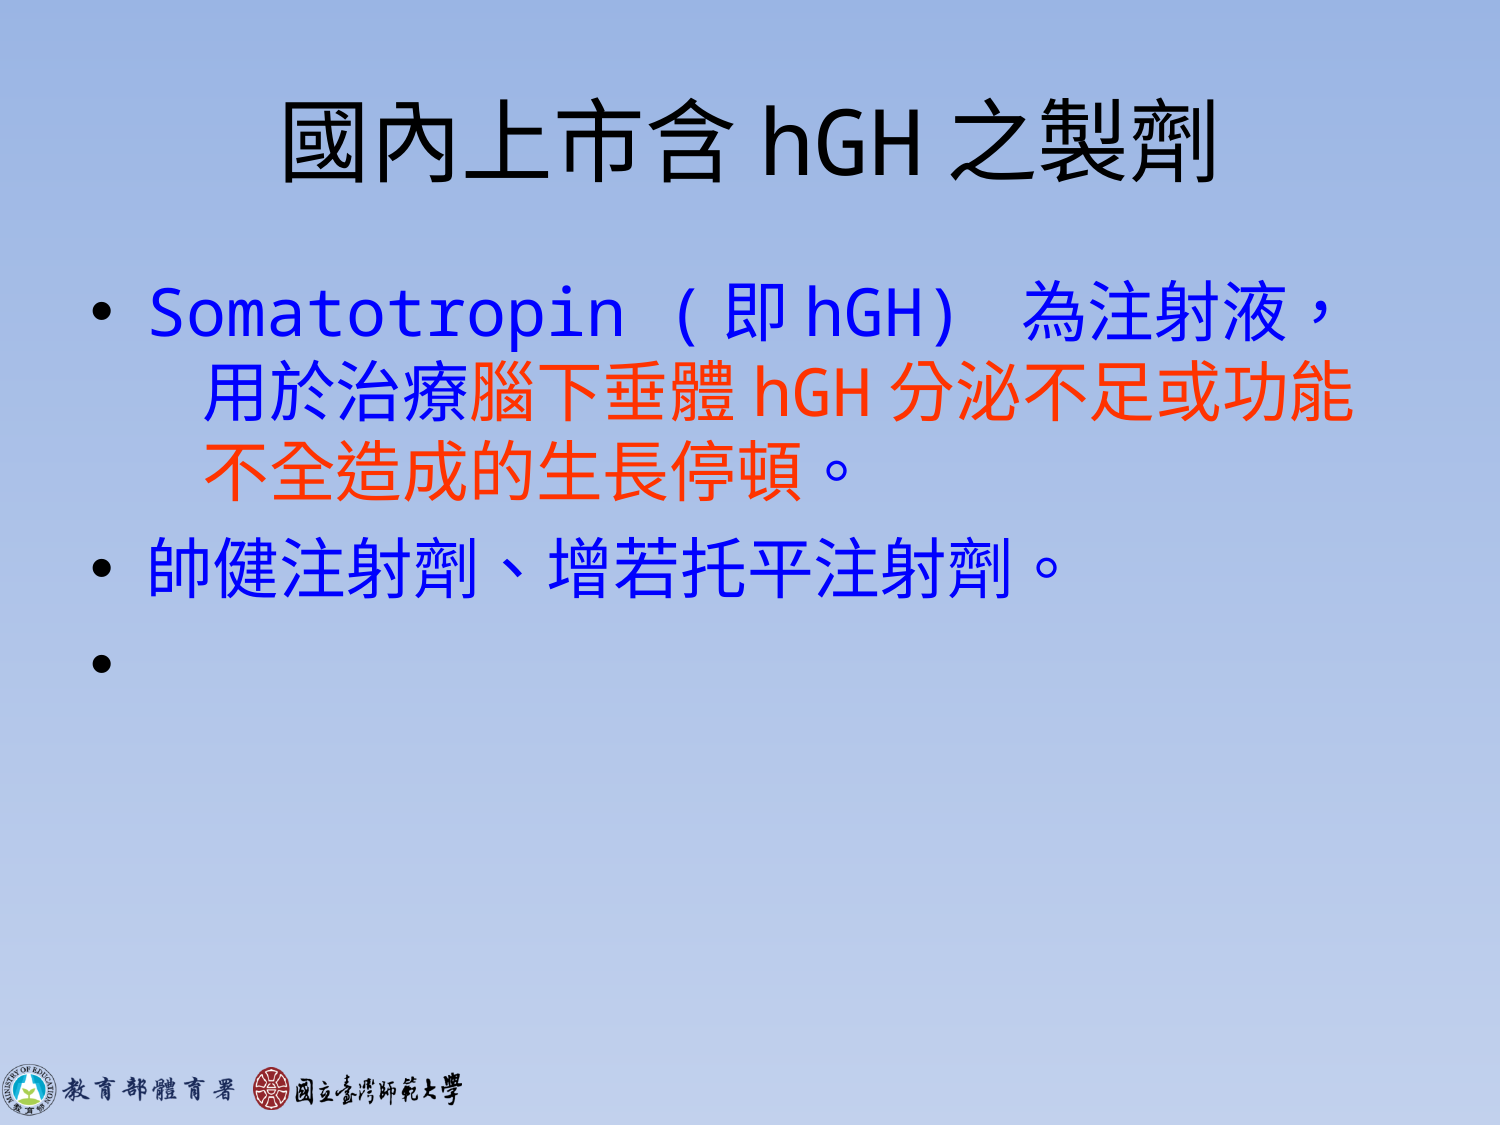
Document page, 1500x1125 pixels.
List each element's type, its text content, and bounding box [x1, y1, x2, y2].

title 國內上市含hGH之製劑 [75, 45, 1426, 233]
list Somatotropin (即hGH) 為注射液，用於治療腦下垂體hGH分泌不足或功能不全造成的生長停頓。 帥健注射劑、增若托平注射劑。 [75, 262, 1426, 1005]
